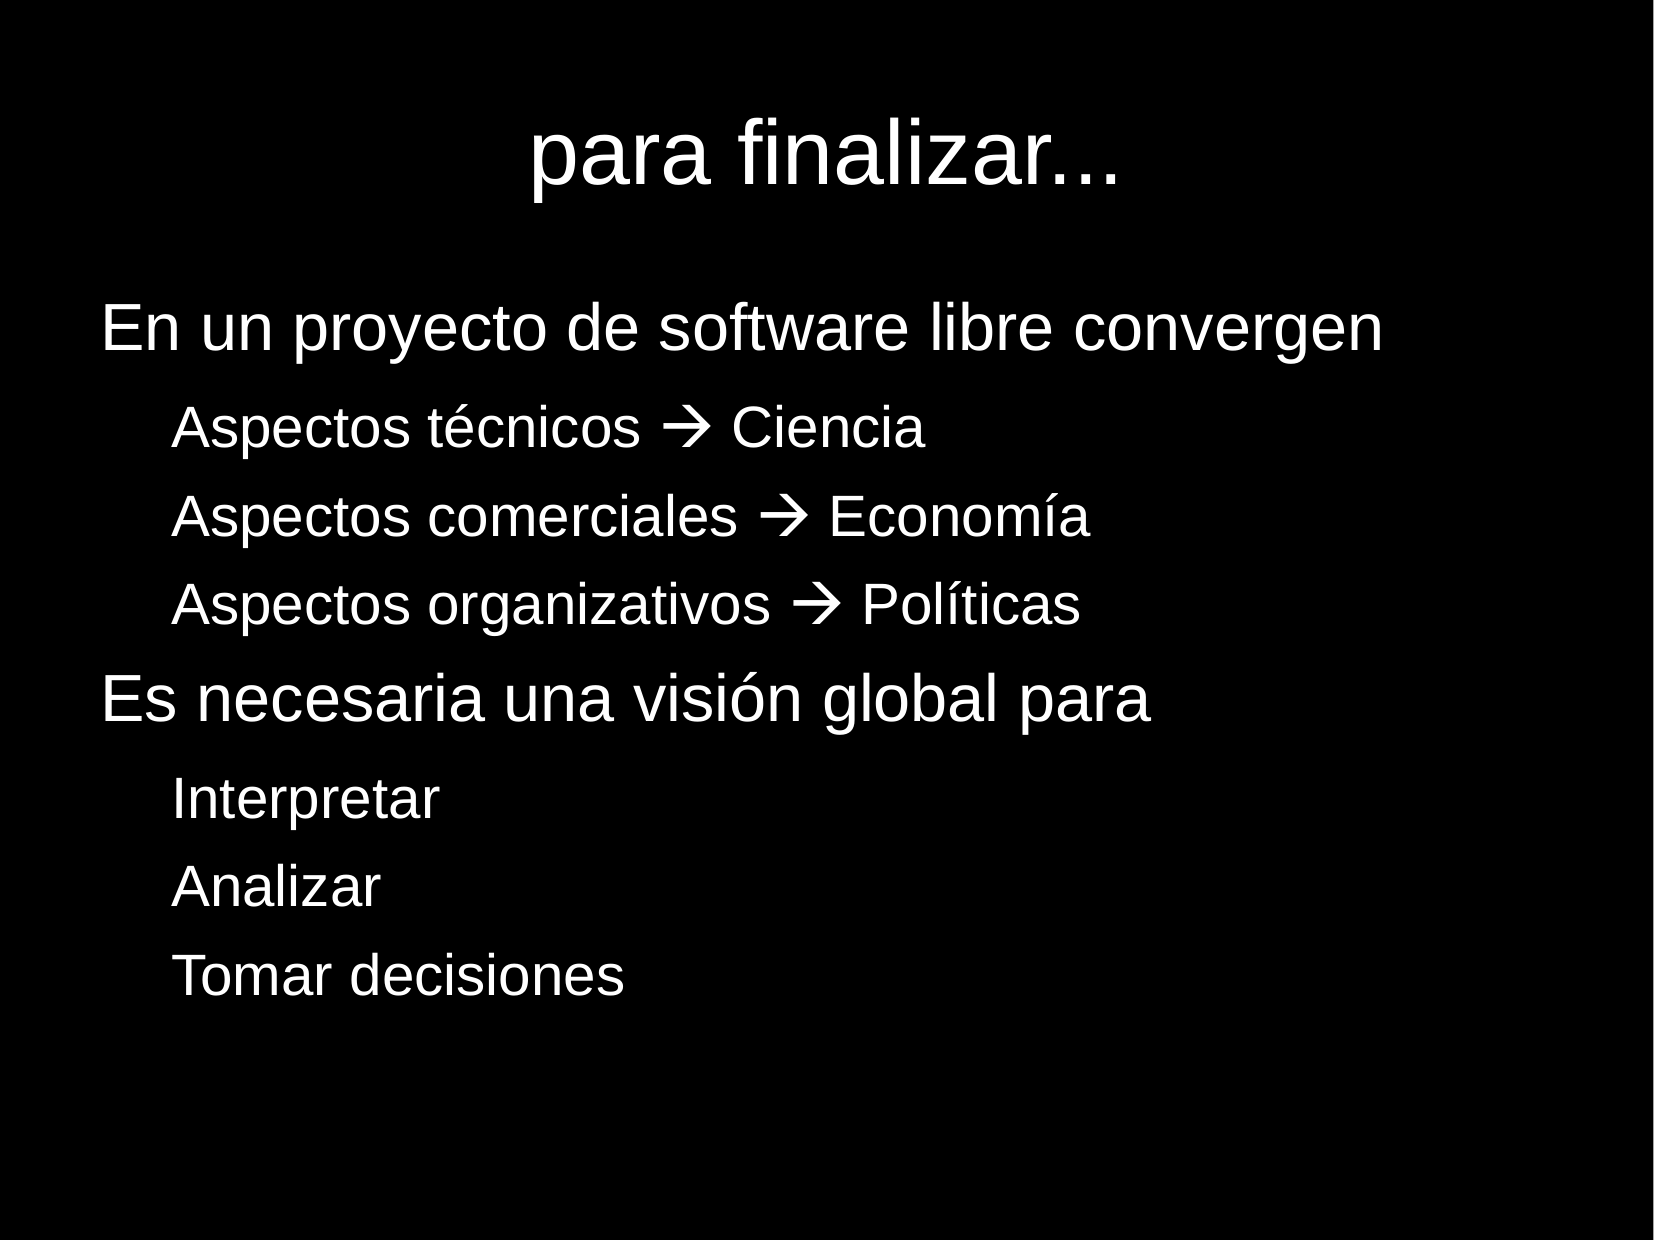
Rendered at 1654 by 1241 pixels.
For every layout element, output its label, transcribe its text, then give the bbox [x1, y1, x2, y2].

title para finalizar... [82, 56, 1571, 250]
list En un proyecto de software libre convergen Aspectos técnicos  Ciencia Aspectos comerciales  Economía Aspectos organizativos  Políticas Es necesaria una visión global para Interpretar Analizar Tomar decisiones [82, 290, 1571, 1008]
